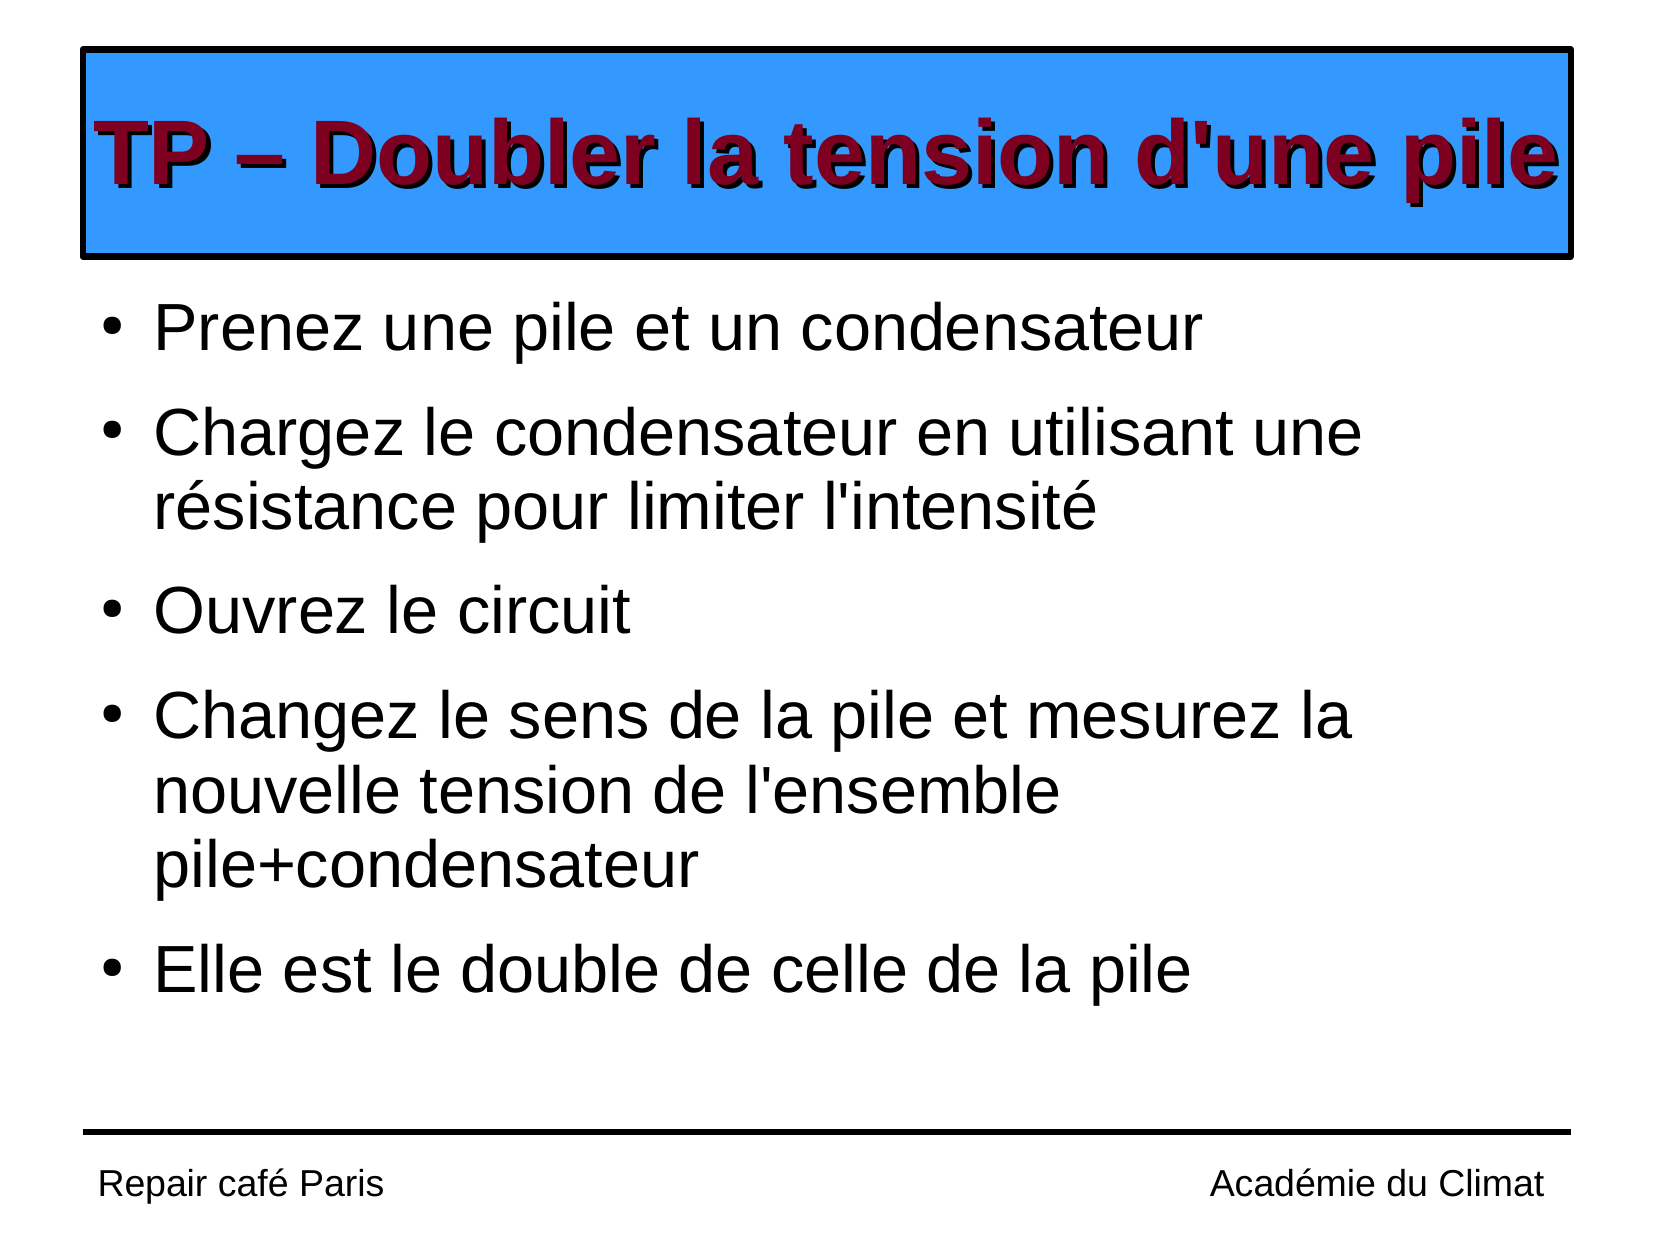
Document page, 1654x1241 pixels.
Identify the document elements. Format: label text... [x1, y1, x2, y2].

title TP – Doubler la tension d'une pile [82, 49, 1571, 257]
text_box Repair café Paris Académie du Climat [82, 1155, 1571, 1213]
list Prenez une pile et un condensateur Chargez le condensateur en utilisant une résistance pour limiter l'intensité Ouvrez le circuit Changez le sens de la pile et mesurez la nouvelle tension de l'ensemble pile+condensateur Elle est le double de celle de la pile [82, 290, 1571, 1010]
